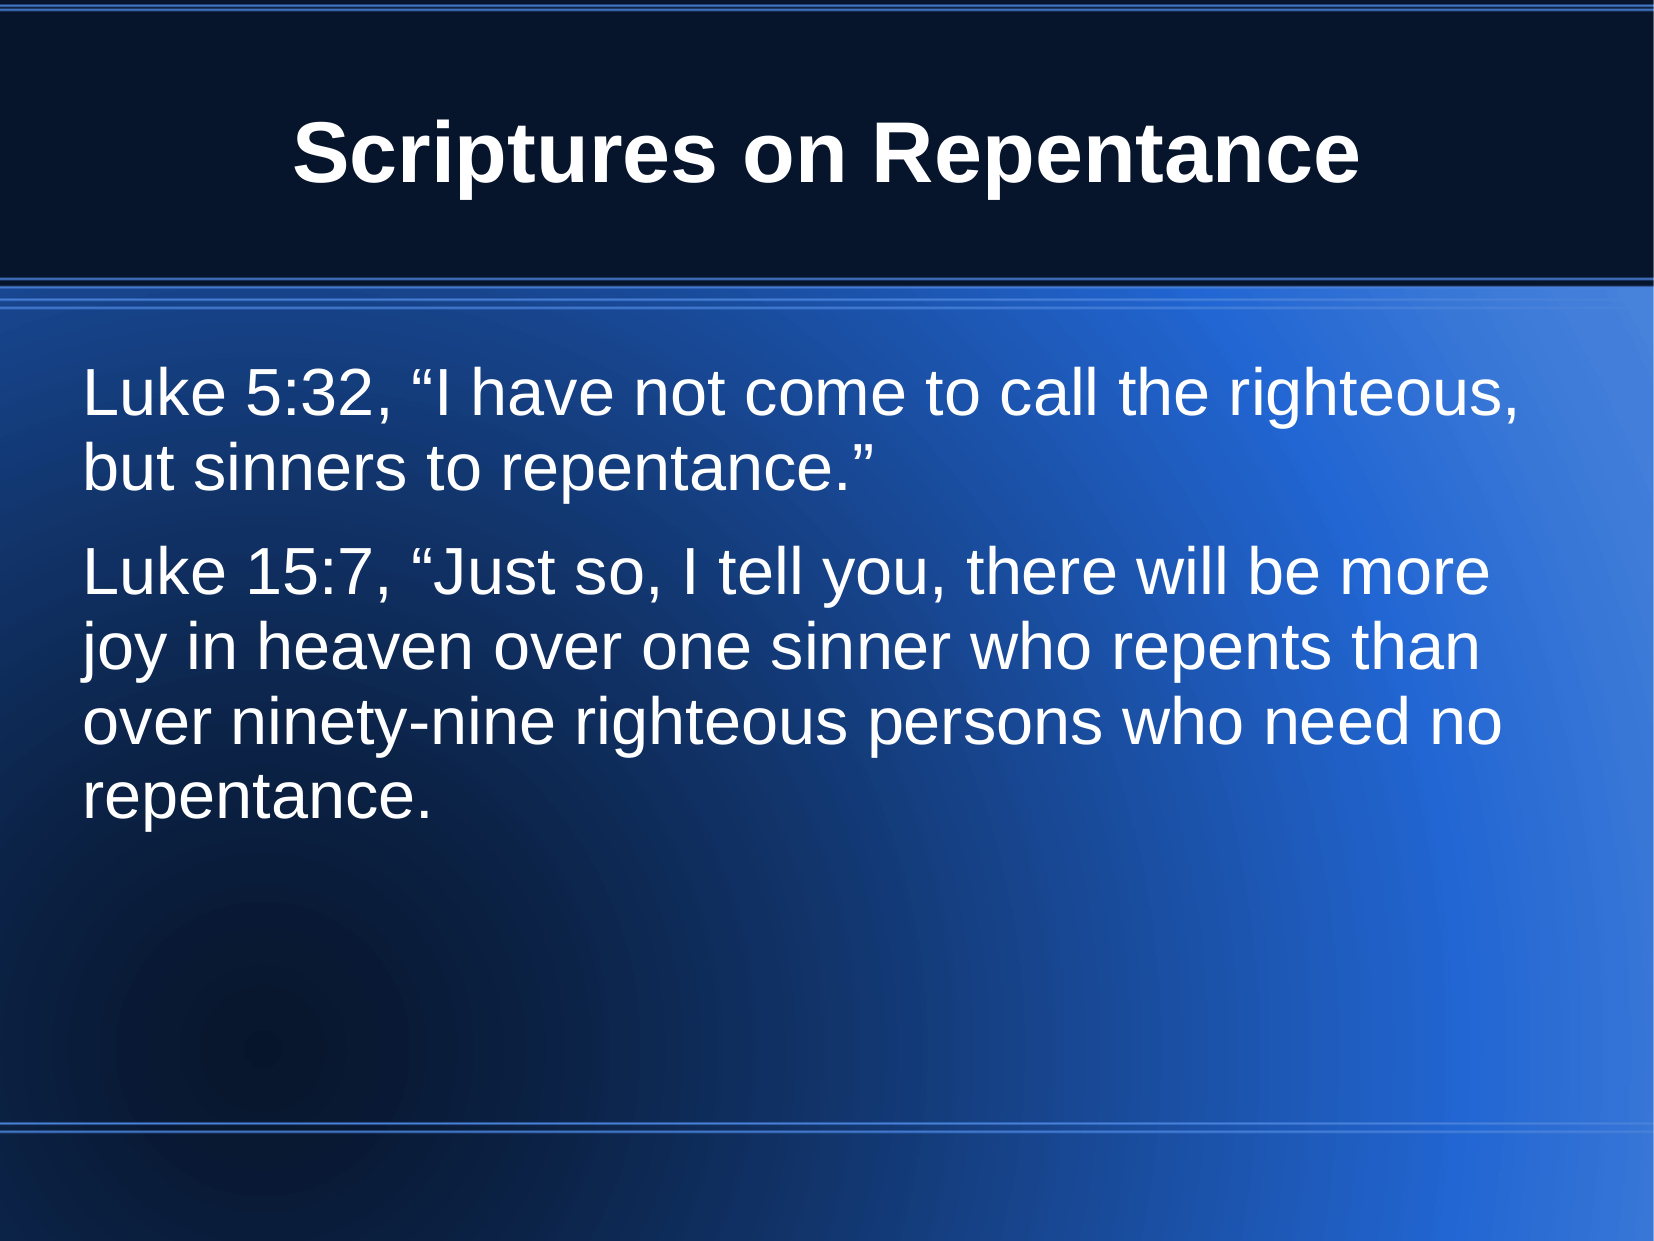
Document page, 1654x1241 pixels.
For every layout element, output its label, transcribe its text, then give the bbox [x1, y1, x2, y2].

list Luke 5:32, “I have not come to call the righteous, but sinners to repentance.” Luke 15:7, “Just so, I tell you, there will be more joy in heaven over one sinner who repents than over ninety-nine righteous persons who need no repentance. [82, 355, 1571, 1058]
picture [0, 0, 1654, 1241]
title Scriptures on Repentance [82, 49, 1571, 257]
